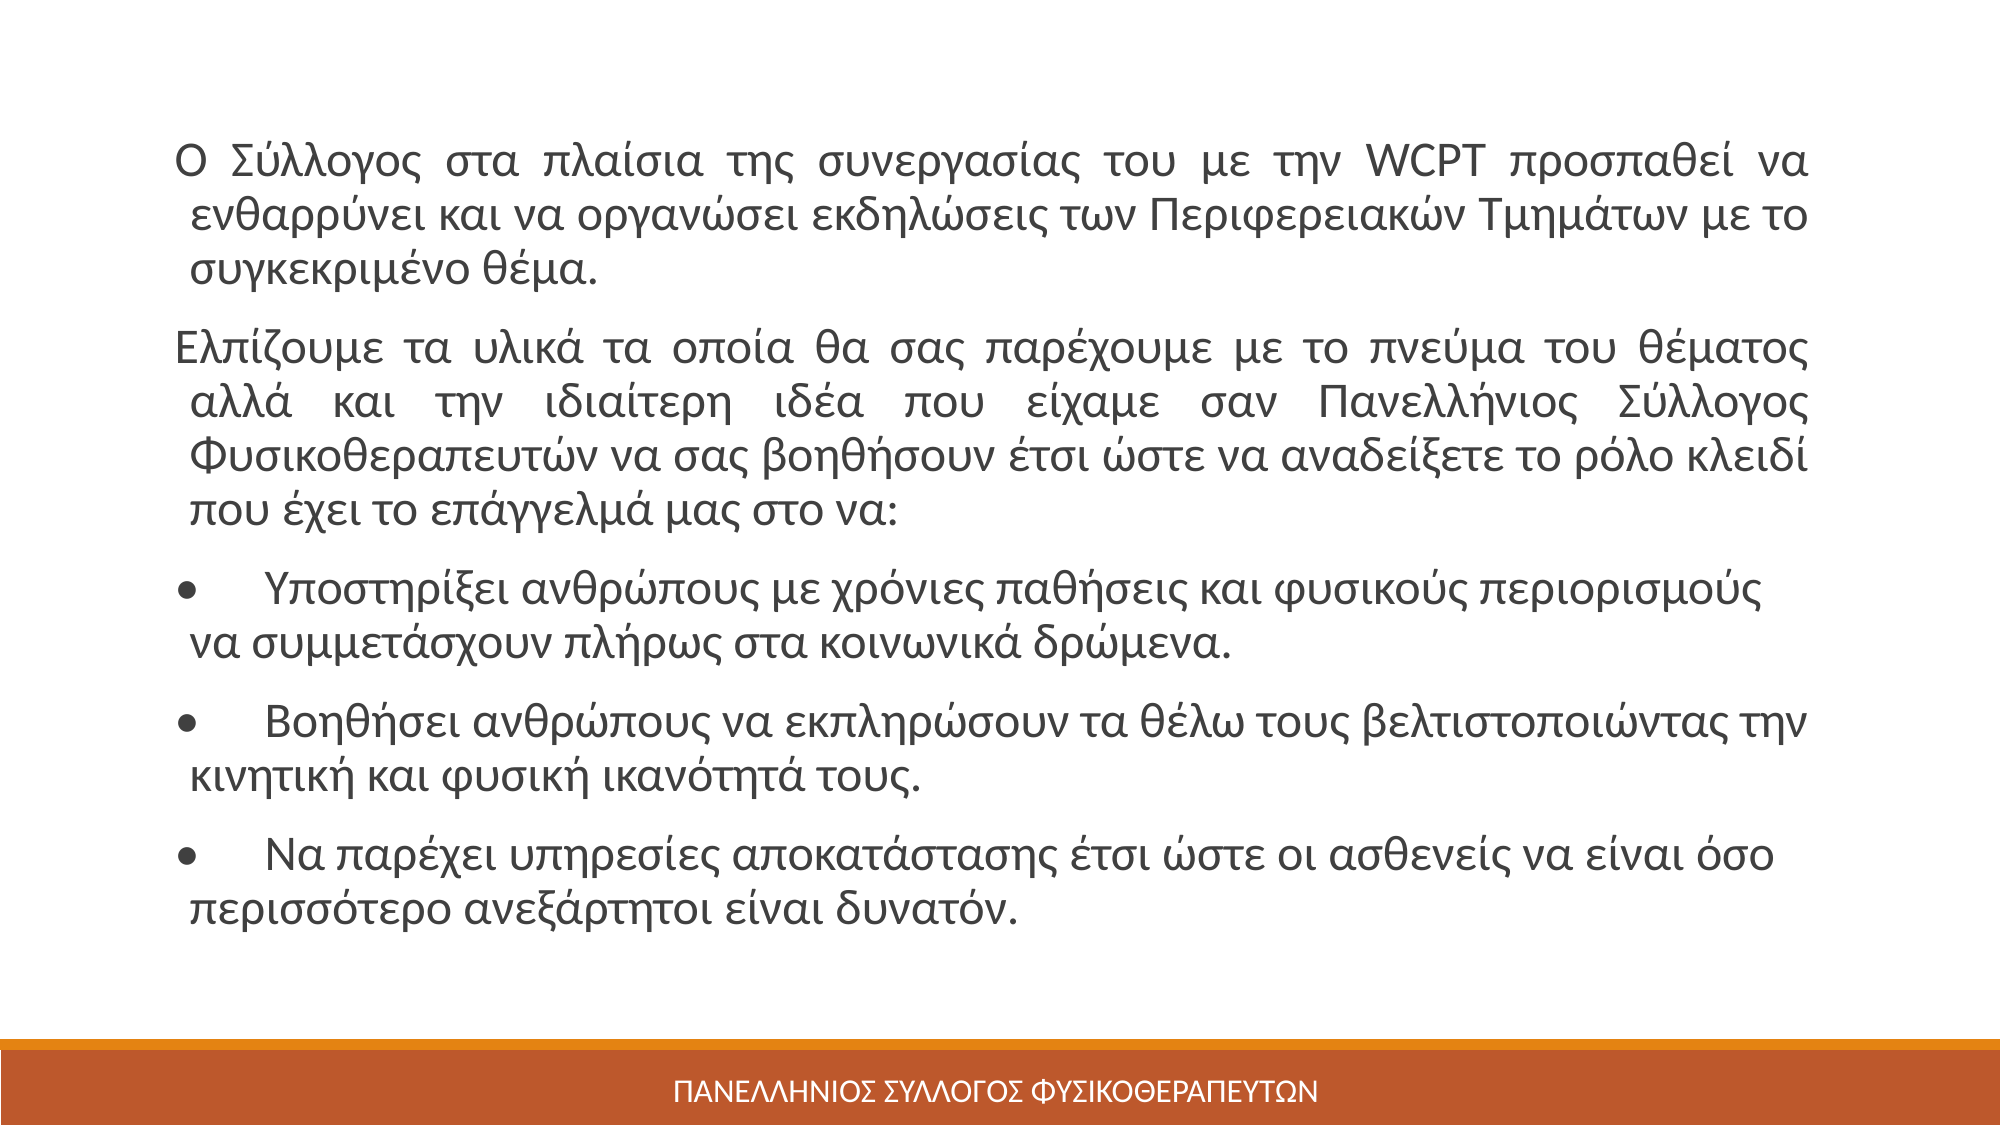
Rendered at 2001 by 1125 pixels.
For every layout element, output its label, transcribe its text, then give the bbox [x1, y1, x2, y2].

text_box ΠΑΝΕΛΛΗΝΙΟΣ ΣΥΛΛΟΓΟΣ ΦΥΣΙΚΟΘΕΡΑΠΕΥΤΩΝ [604, 1059, 1396, 1120]
list Ο Σύλλογος στα πλαίσια της συνεργασίας του με την WCPT προσπαθεί να ενθαρρύνει και να οργανώσει εκδηλώσεις των Περιφερειακών Τμημάτων με το συγκεκριμένο θέμα. Ελπίζουμε τα υλικά τα οποία θα σας παρέχουμε με το πνεύμα του θέματος αλλά και την ιδιαίτερη ιδέα που είχαμε σαν Πανελλήνιος Σύλλογος Φυσικοθεραπευτών να σας βοηθήσουν έτσι ώστε να αναδείξετε το ρόλο κλειδί που έχει το επάγγελμά μας στο να: • Υποστηρίξει ανθρώπους με χρόνιες παθήσεις και φυσικούς περιορισμούς να συμμετάσχουν πλήρως στα κοινωνικά δρώμενα. • Βοηθήσει ανθρώπους να εκπληρώσουν τα θέλω τους βελτιστοποιώντας την κινητική και φυσική ικανότητά τους. • Να παρέχει υπηρεσίες αποκατάστασης έτσι ώστε οι ασθενείς να είναι όσο περισσότερο ανεξάρτητοι είναι δυνατόν. [159, 126, 1810, 972]
